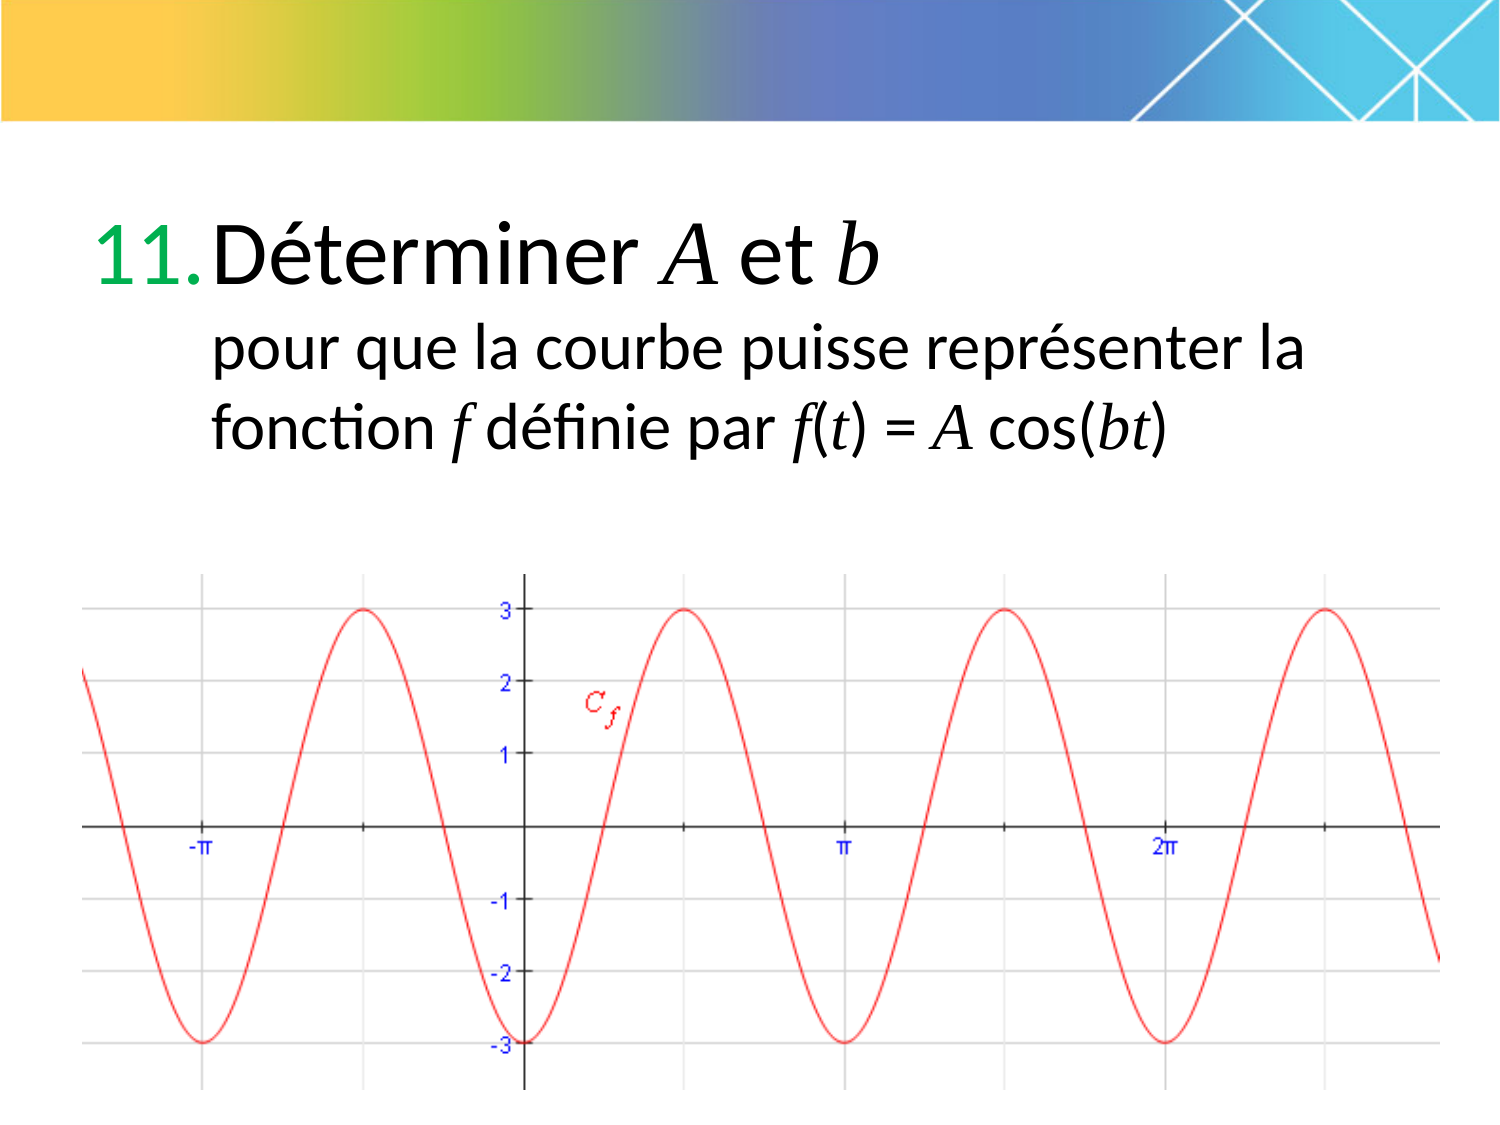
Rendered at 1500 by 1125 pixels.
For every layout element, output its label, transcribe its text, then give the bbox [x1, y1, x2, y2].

title Déterminer A et b pour que la courbe puisse représenter la fonction f définie par f(t) = A cos(bt) [75, 164, 1426, 493]
picture [82, 574, 1440, 1090]
picture [0, 0, 1500, 123]
